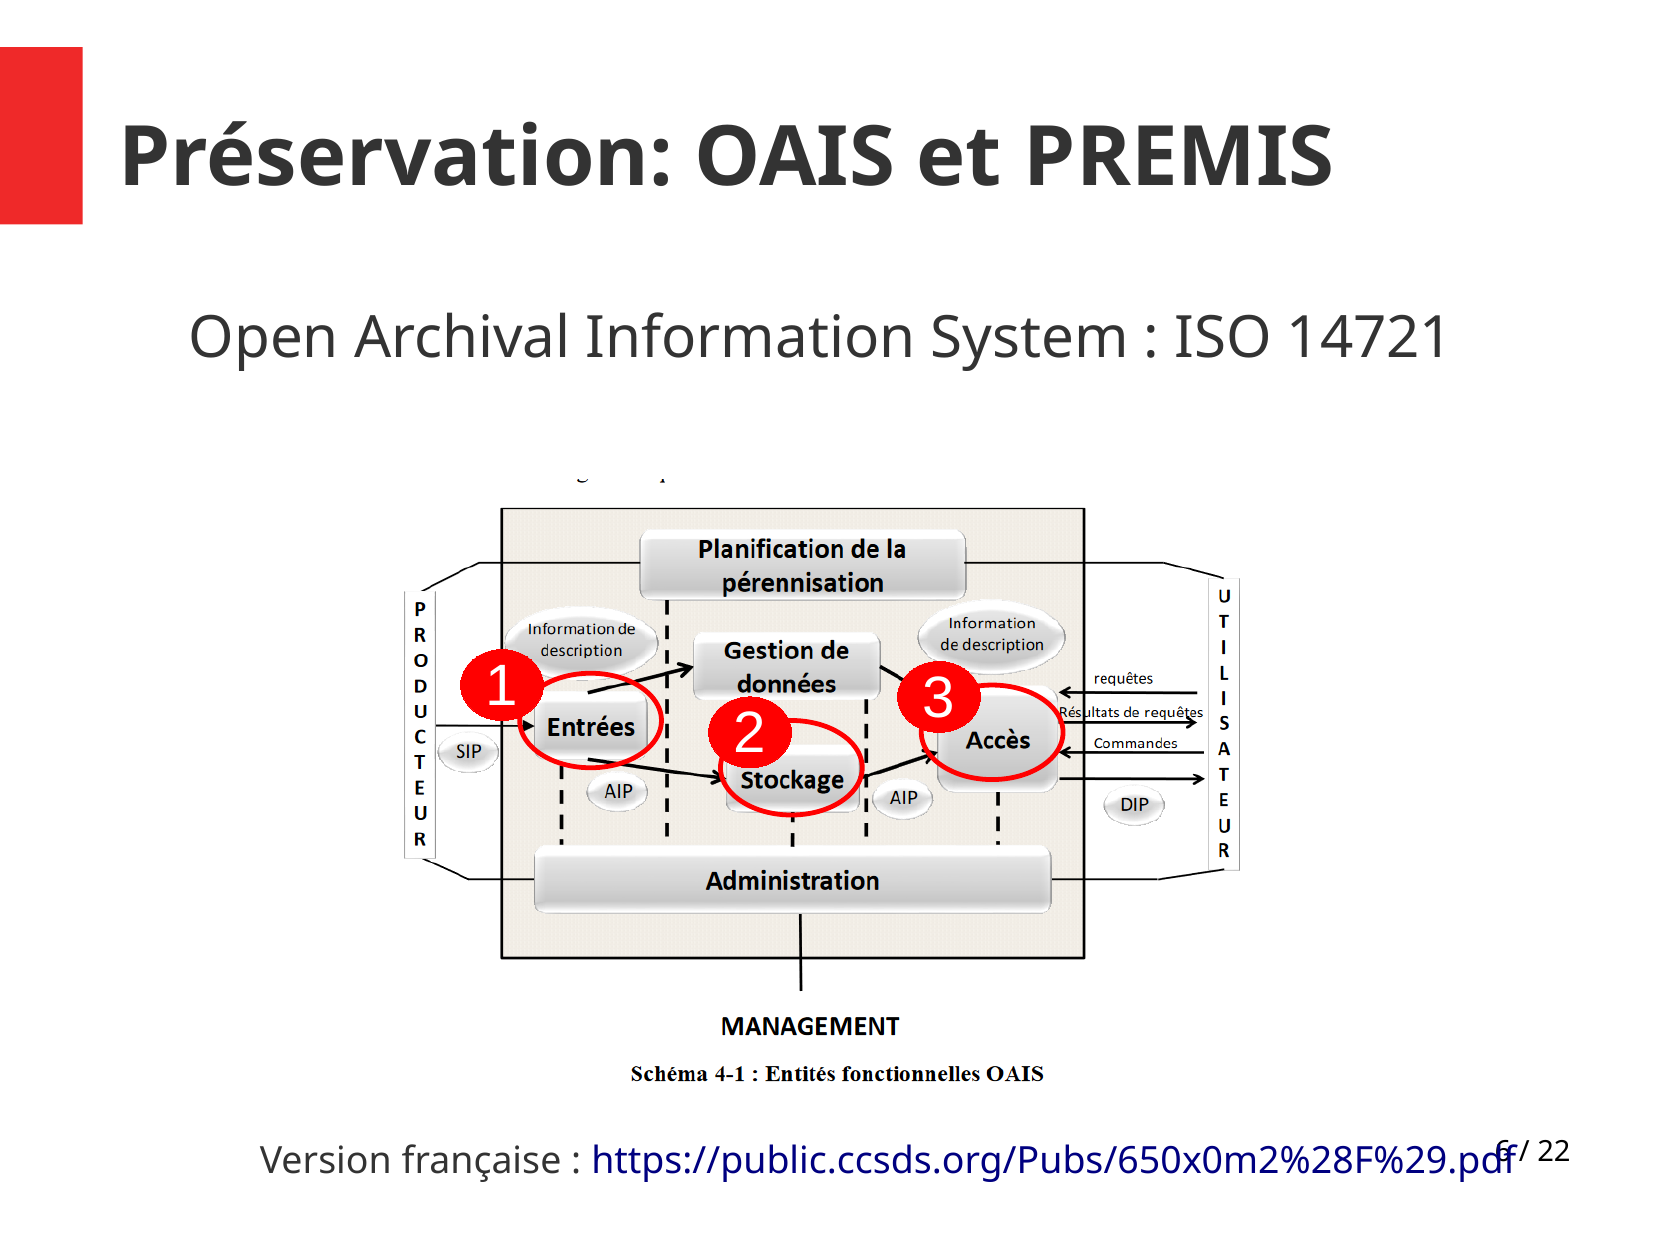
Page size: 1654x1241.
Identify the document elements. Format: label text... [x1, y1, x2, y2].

list Open Archival Information System : ISO 14721 [118, 295, 1477, 402]
picture [342, 478, 1308, 1099]
text_box 1 [460, 649, 544, 721]
text_box 2 [708, 696, 792, 768]
text_box 3 [897, 661, 981, 733]
list Version française : https://public.ccsds.org/Pubs/650x0m2%28F%29.pdf [188, 1133, 1536, 1193]
title Préservation: OAIS et PREMIS [118, 49, 1571, 257]
